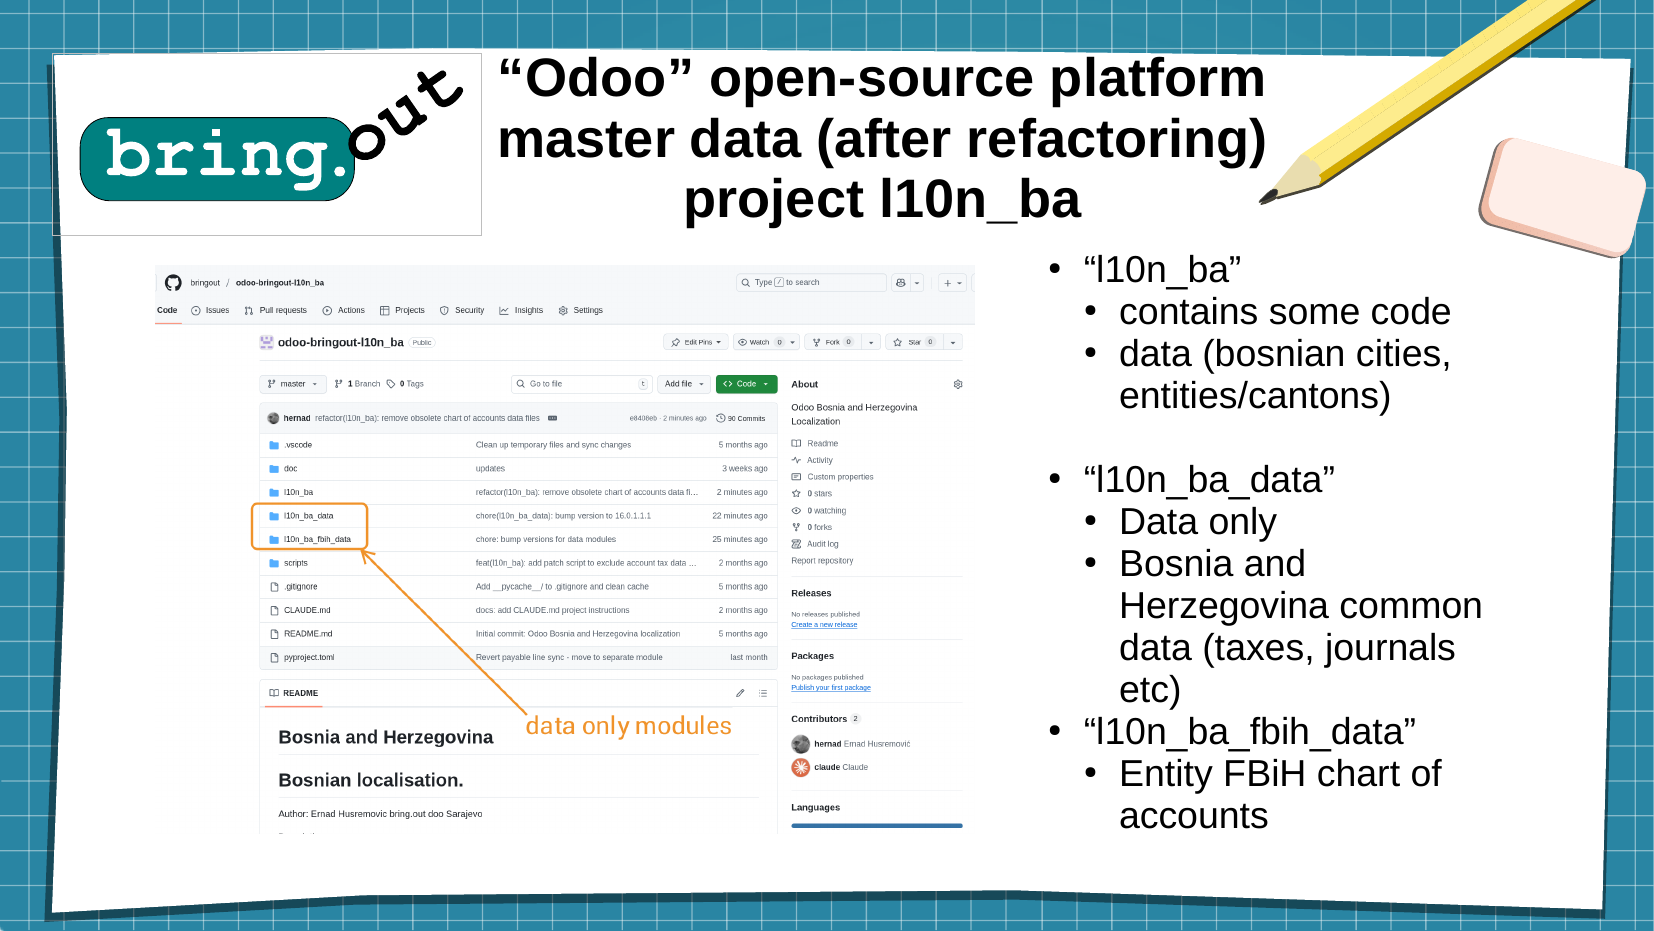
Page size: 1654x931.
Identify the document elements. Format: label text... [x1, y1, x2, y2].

picture [155, 265, 975, 834]
picture [51, 53, 483, 237]
text_box “l10n_ba” contains some code data (bosnian cities, entities/cantons) “l10n_ba_data” Data only Bosnia and Herzegovina common data (taxes, journals etc) “l10n_ba_fbih_data” Entity FBiH chart of accounts [1033, 241, 1536, 886]
title “Odoo” open-source platform master data (after refactoring) project l10n_ba [484, 8, 1282, 269]
